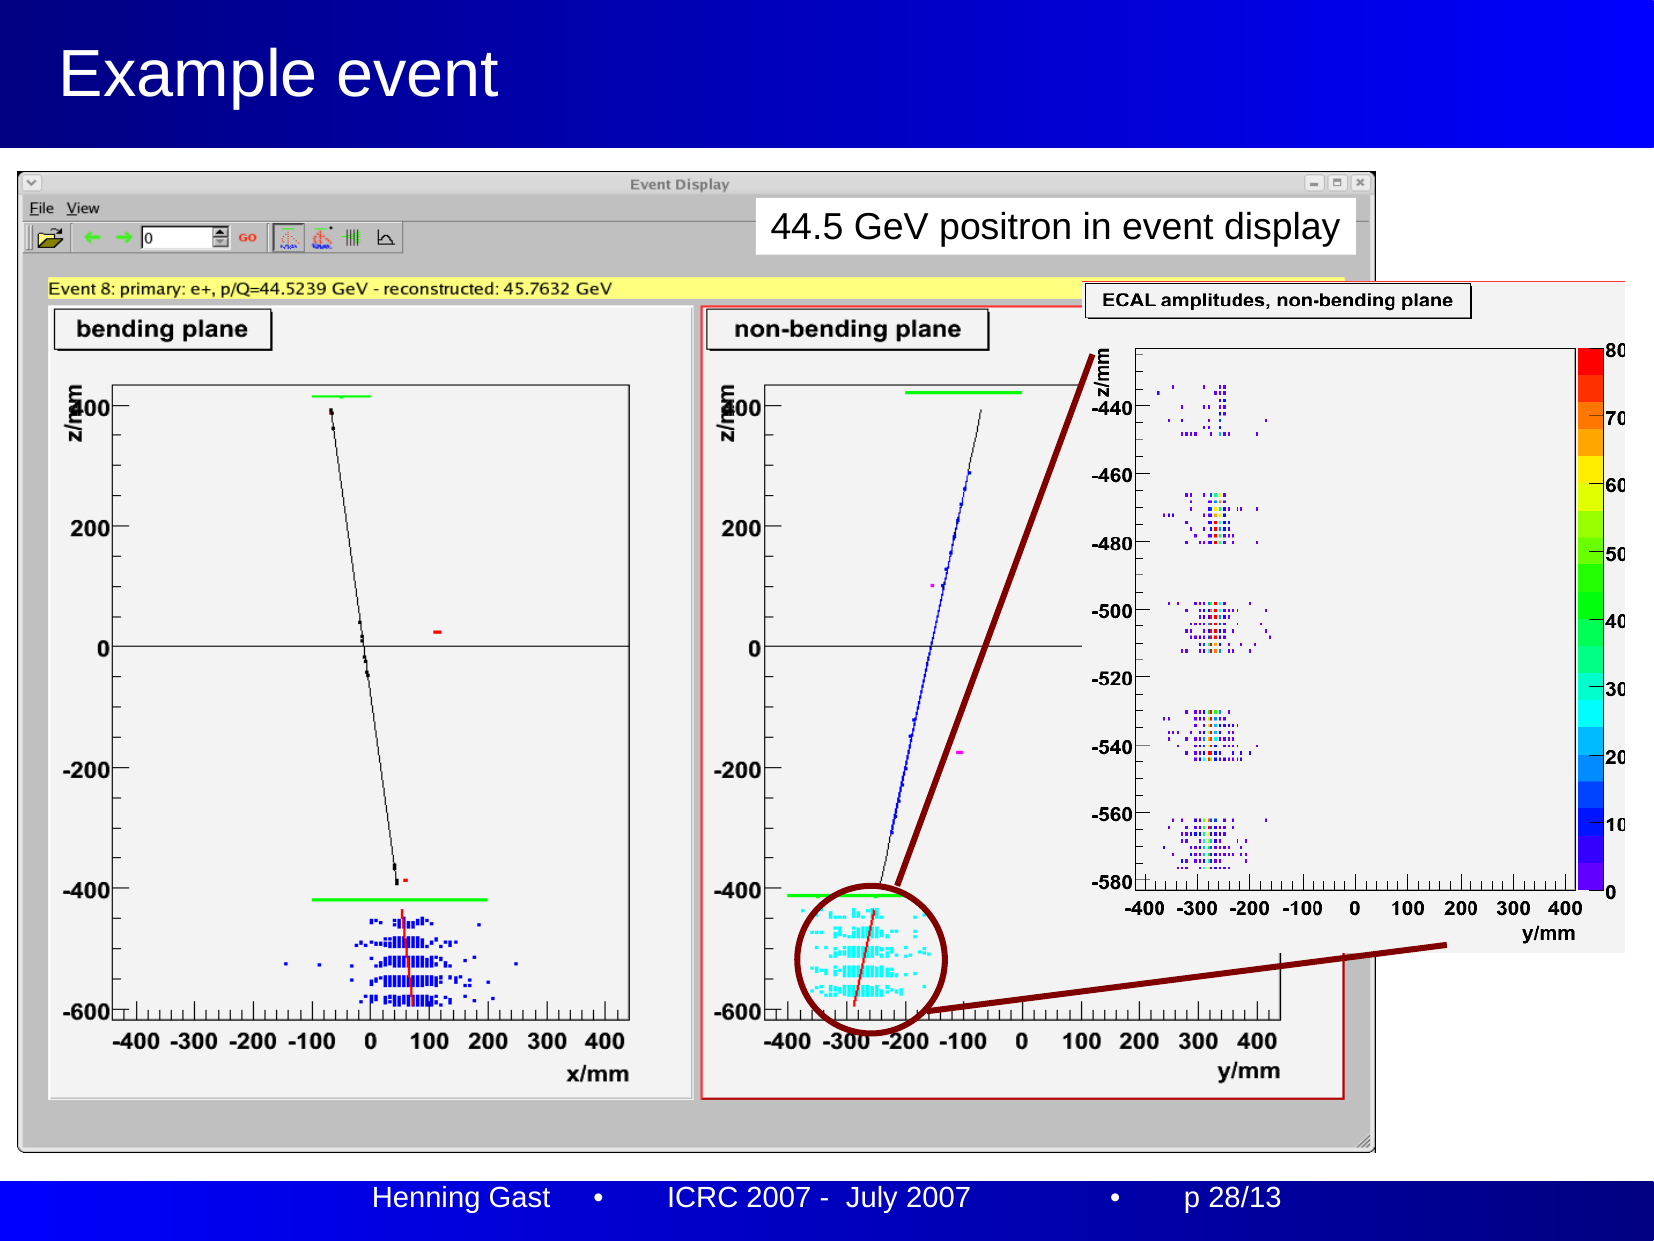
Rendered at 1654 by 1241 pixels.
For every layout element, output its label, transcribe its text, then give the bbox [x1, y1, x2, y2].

text_box 44.5 GeV positron in event display [755, 197, 1356, 255]
picture [17, 171, 1625, 1153]
title Example event [0, 0, 1654, 148]
picture [801, 889, 941, 1030]
